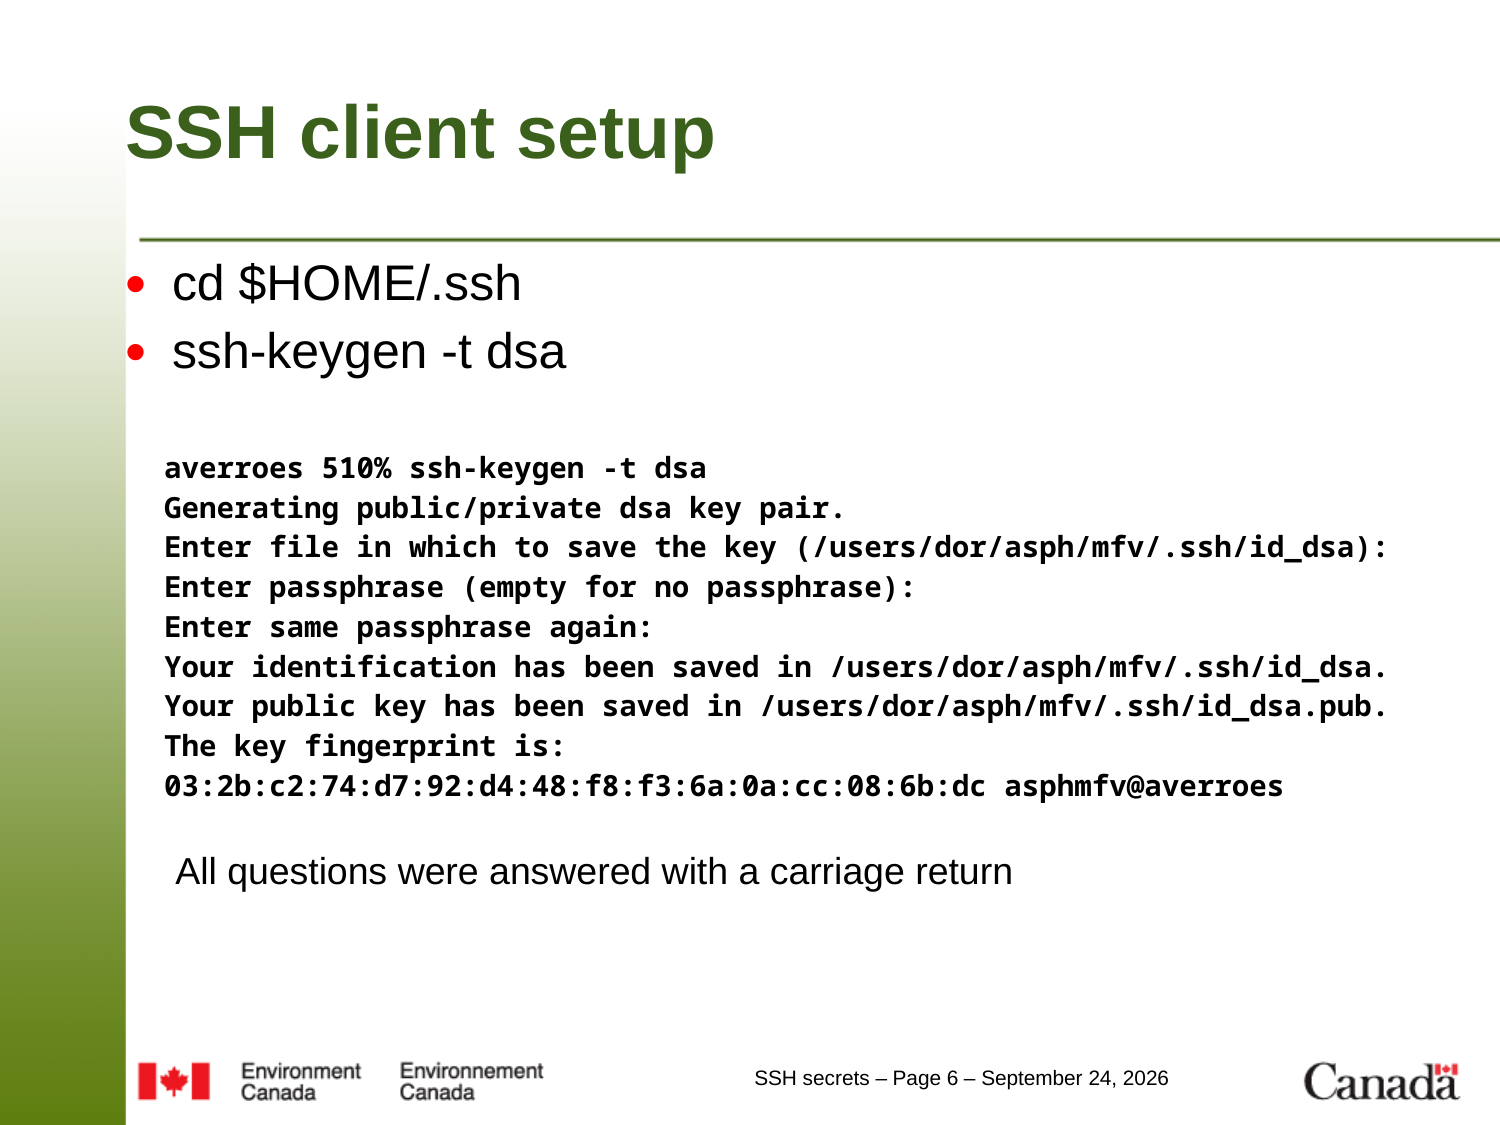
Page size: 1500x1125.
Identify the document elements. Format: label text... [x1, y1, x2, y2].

title SSH client setup [125, 52, 1463, 213]
picture [0, 0, 1500, 1125]
text_box averroes 510% ssh-keygen -t dsa Generating public/private dsa key pair. Enter file in which to save the key (/users/dor/asph/mfv/.ssh/id_dsa): Enter passphrase (empty for no passphrase): Enter same passphrase again: Your identification has been saved in /users/dor/asph/mfv/.ssh/id_dsa. Your public key has been saved in /users/dor/asph/mfv/.ssh/id_dsa.pub. The key fingerprint is: 03:2b:c2:74:d7:92:d4:48:f8:f3:6a:0a:cc:08:6b:dc asphmfv@averroes [149, 439, 1422, 756]
list cd $HOME/.ssh ssh-keygen -t dsa [125, 255, 1463, 1009]
text_box All questions were answered with a carriage return [160, 843, 1029, 900]
